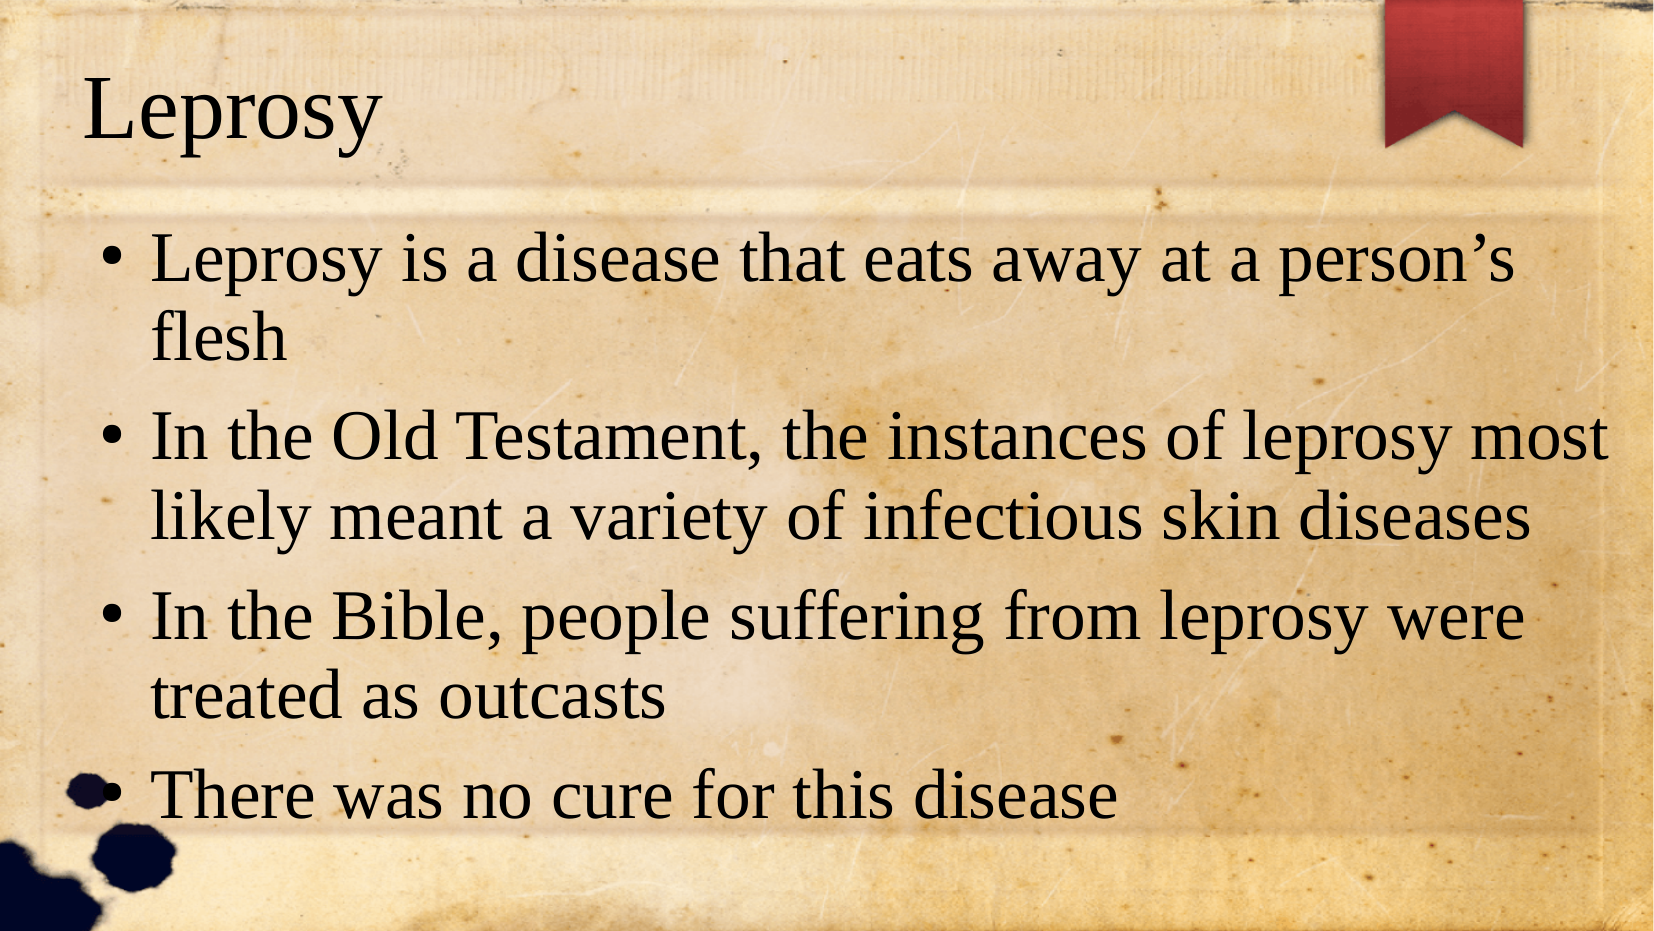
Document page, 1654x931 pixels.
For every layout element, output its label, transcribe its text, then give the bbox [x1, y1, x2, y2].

picture [0, 0, 1654, 931]
title Leprosy [82, 37, 1347, 178]
list Leprosy is a disease that eats away at a person’s flesh In the Old Testament, the instances of leprosy most likely meant a variety of infectious skin diseases In the Bible, people suffering from leprosy were treated as outcasts There was no cure for this disease [82, 217, 1613, 863]
